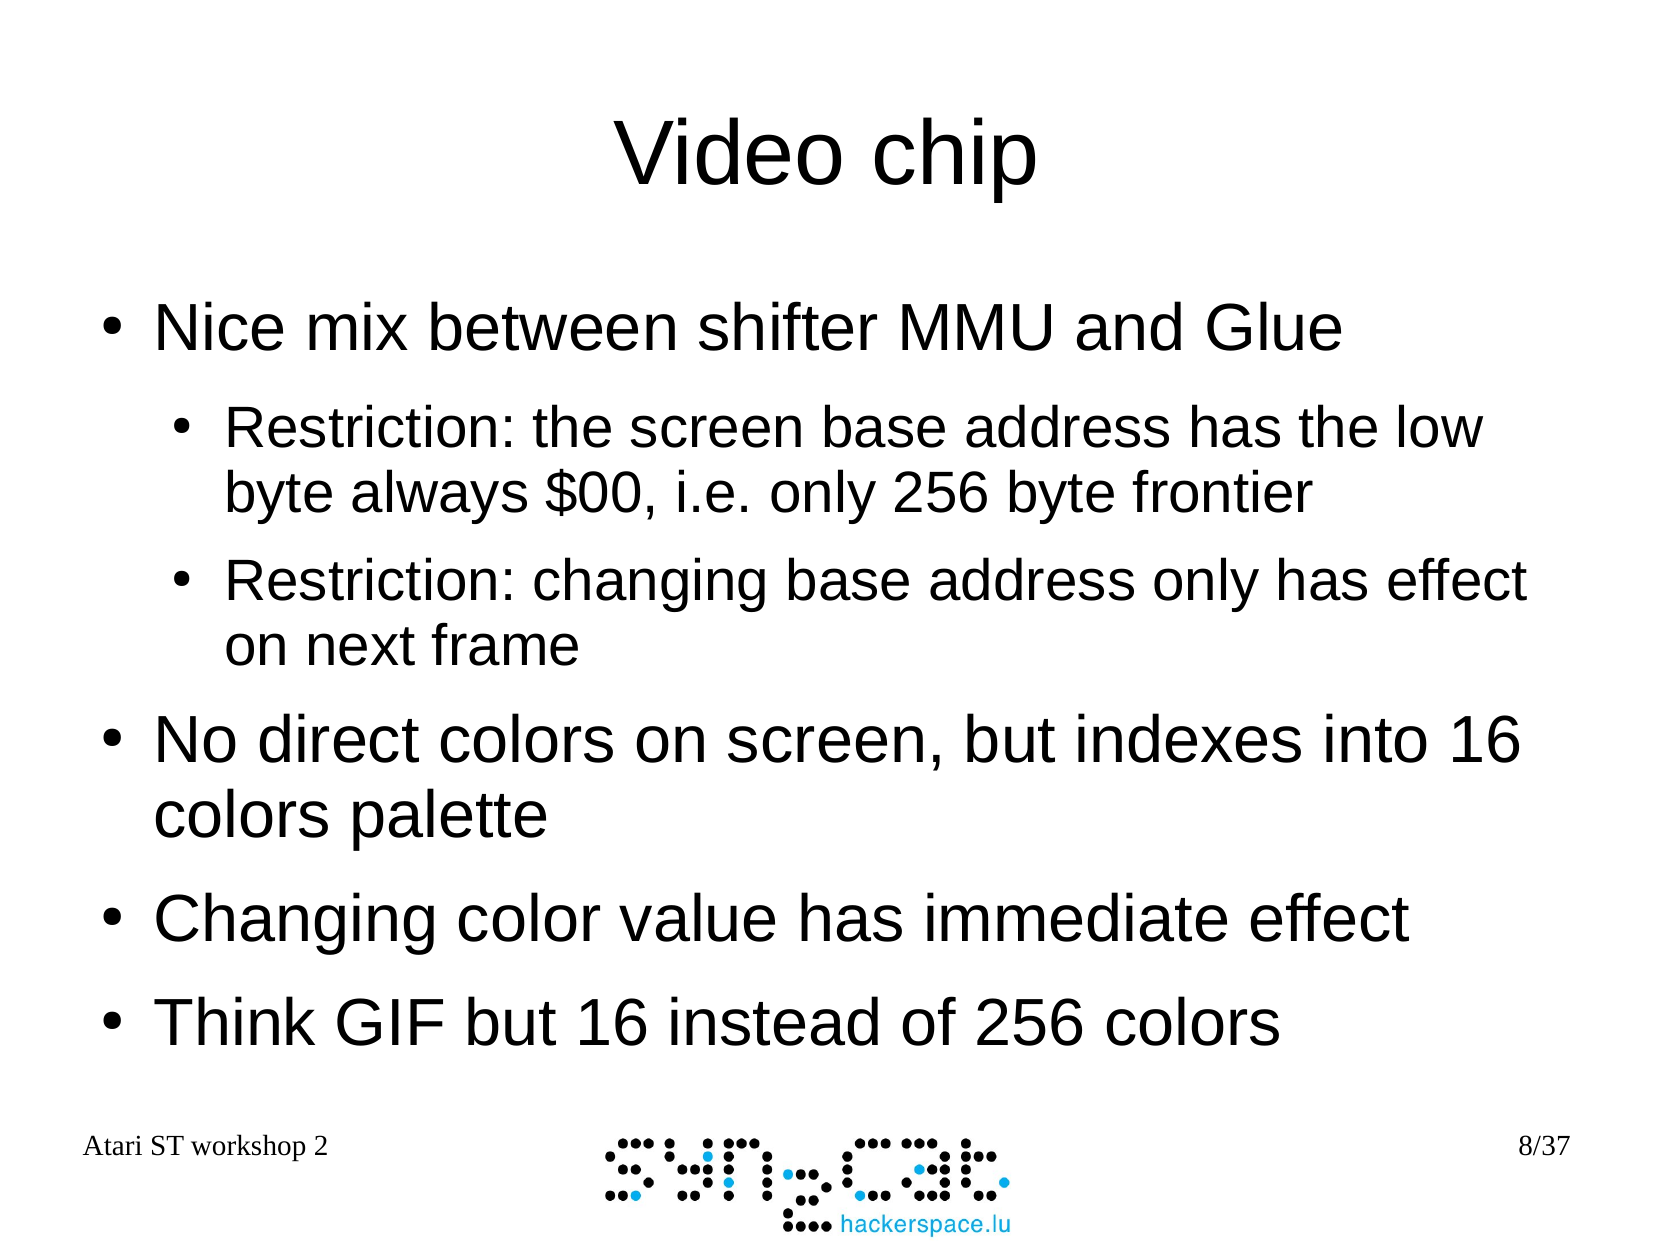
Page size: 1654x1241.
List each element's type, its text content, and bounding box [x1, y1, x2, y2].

title Video chip [82, 49, 1571, 257]
picture [600, 1124, 1025, 1241]
list Nice mix between shifter MMU and Glue Restriction: the screen base address has the low byte always $00, i.e. only 256 byte frontier Restriction: changing base address only has effect on next frame No direct colors on screen, but indexes into 16 colors palette Changing color value has immediate effect Think GIF but 16 instead of 256 colors [82, 290, 1571, 1109]
